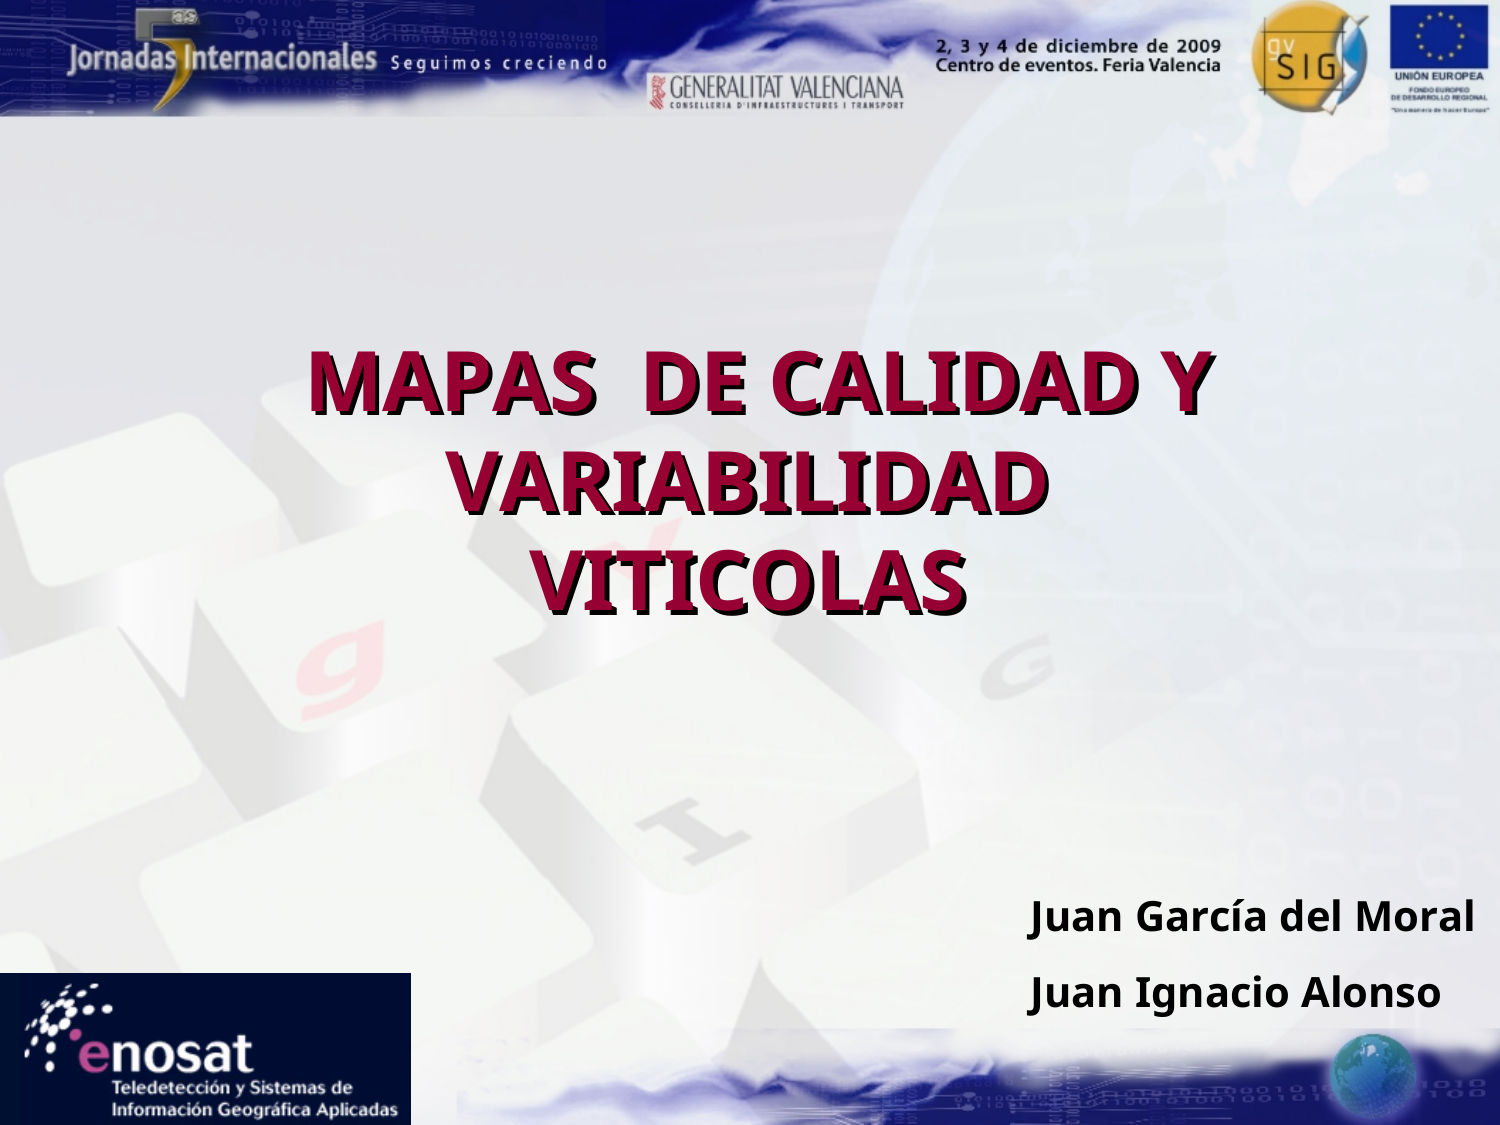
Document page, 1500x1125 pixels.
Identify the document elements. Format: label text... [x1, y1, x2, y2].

title MAPAS DE CALIDAD Y VARIABILIDAD VITICOLAS [11, 324, 1500, 631]
text_box Juan García del Moral Juan Ignacio Alonso [1015, 805, 1500, 1125]
picture [0, 0, 1500, 1125]
